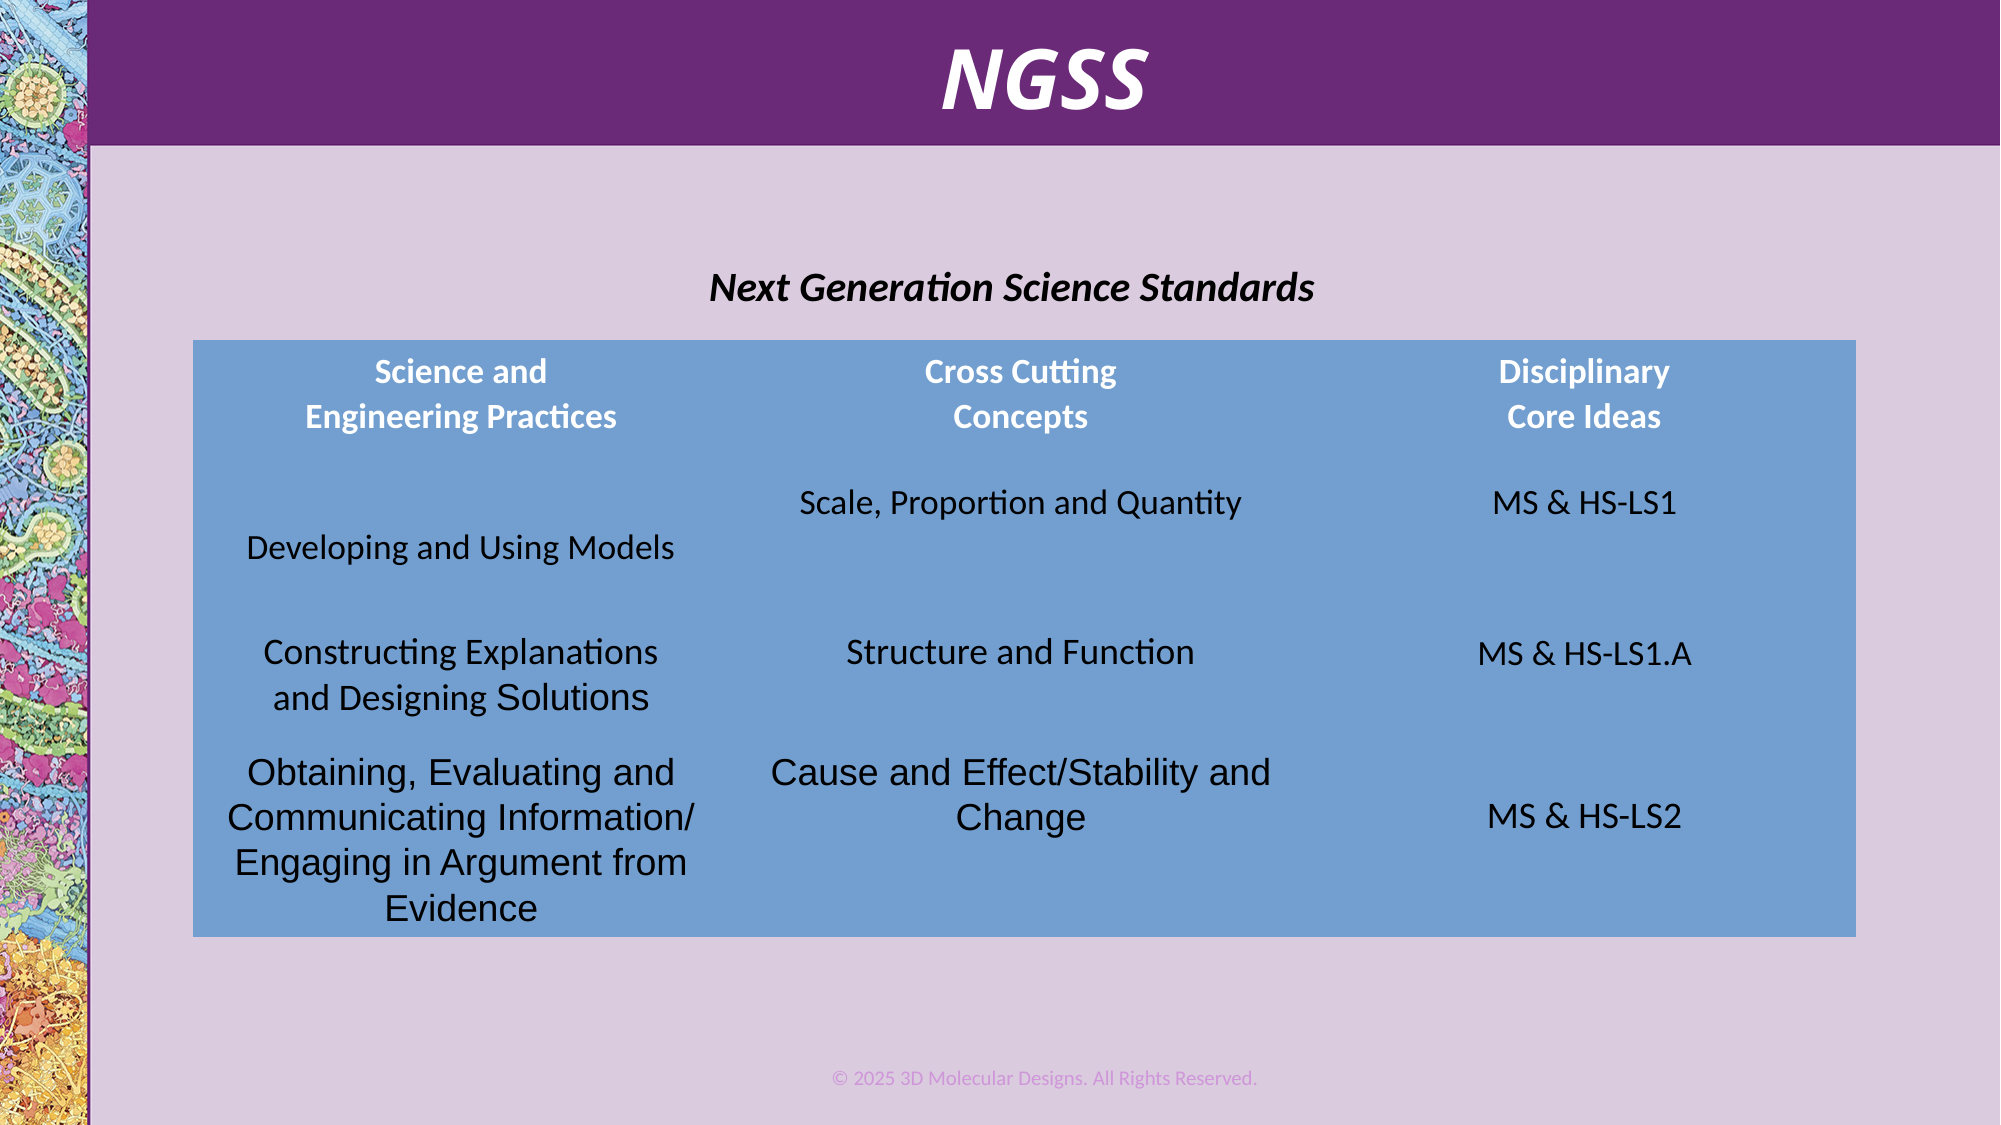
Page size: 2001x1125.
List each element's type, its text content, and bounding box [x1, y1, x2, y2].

table_header Disciplinary​ Core Ideas​ [1313, 340, 1856, 471]
table_cell Scale, Proportion and Quantity [729, 471, 1313, 622]
table_cell MS & HS-LS1.A [1313, 622, 1856, 740]
table_header Cross Cutting​ Concepts​ [729, 340, 1313, 471]
table_cell Obtaining, Evaluating and Communicating Information/ Engaging in Argument from Evidence [193, 740, 729, 937]
table_cell Developing and Using Models​ ​ [193, 471, 729, 622]
table_header Science and​ Engineering Practices​ [193, 340, 729, 471]
table_cell Cause and Effect/Stability and Change [729, 740, 1313, 937]
text_box Next Generation Science Standards [128, 249, 1896, 316]
table_cell MS & HS-LS2 [1313, 740, 1856, 937]
table_cell Constructing Explanations and Designing​ Solutions [193, 622, 729, 740]
title NGSS [116, 29, 1973, 126]
table_cell Structure and Function​ [729, 622, 1313, 740]
table_cell MS & HS-LS1 [1313, 471, 1856, 622]
